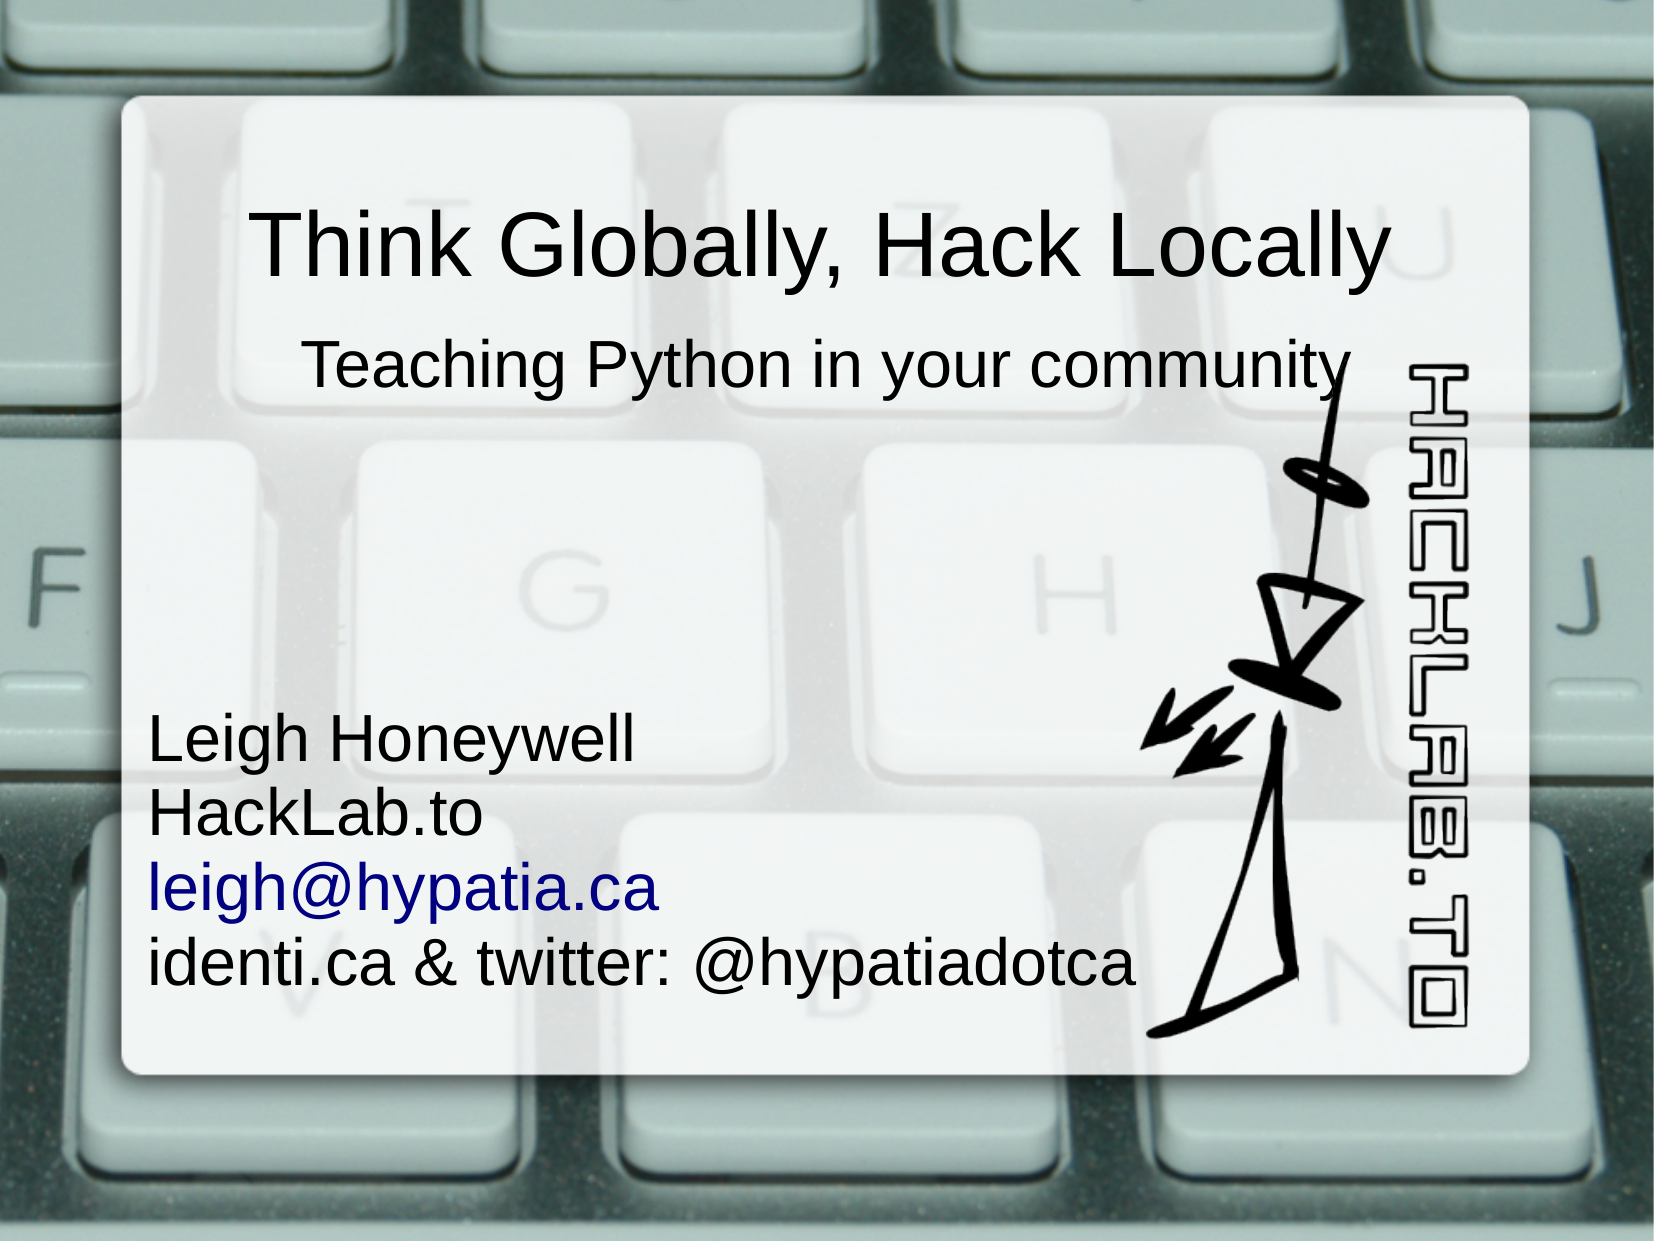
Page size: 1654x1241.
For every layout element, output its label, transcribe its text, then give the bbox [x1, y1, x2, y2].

picture [0, 0, 1654, 1241]
title Think Globally, Hack Locally [135, 148, 679, 342]
subtitle Teaching Python in your community Leigh Honeywell HackLab.to leigh@hypatia.ca identi.ca & twitter: @hypatiadotca [147, 261, 679, 1066]
